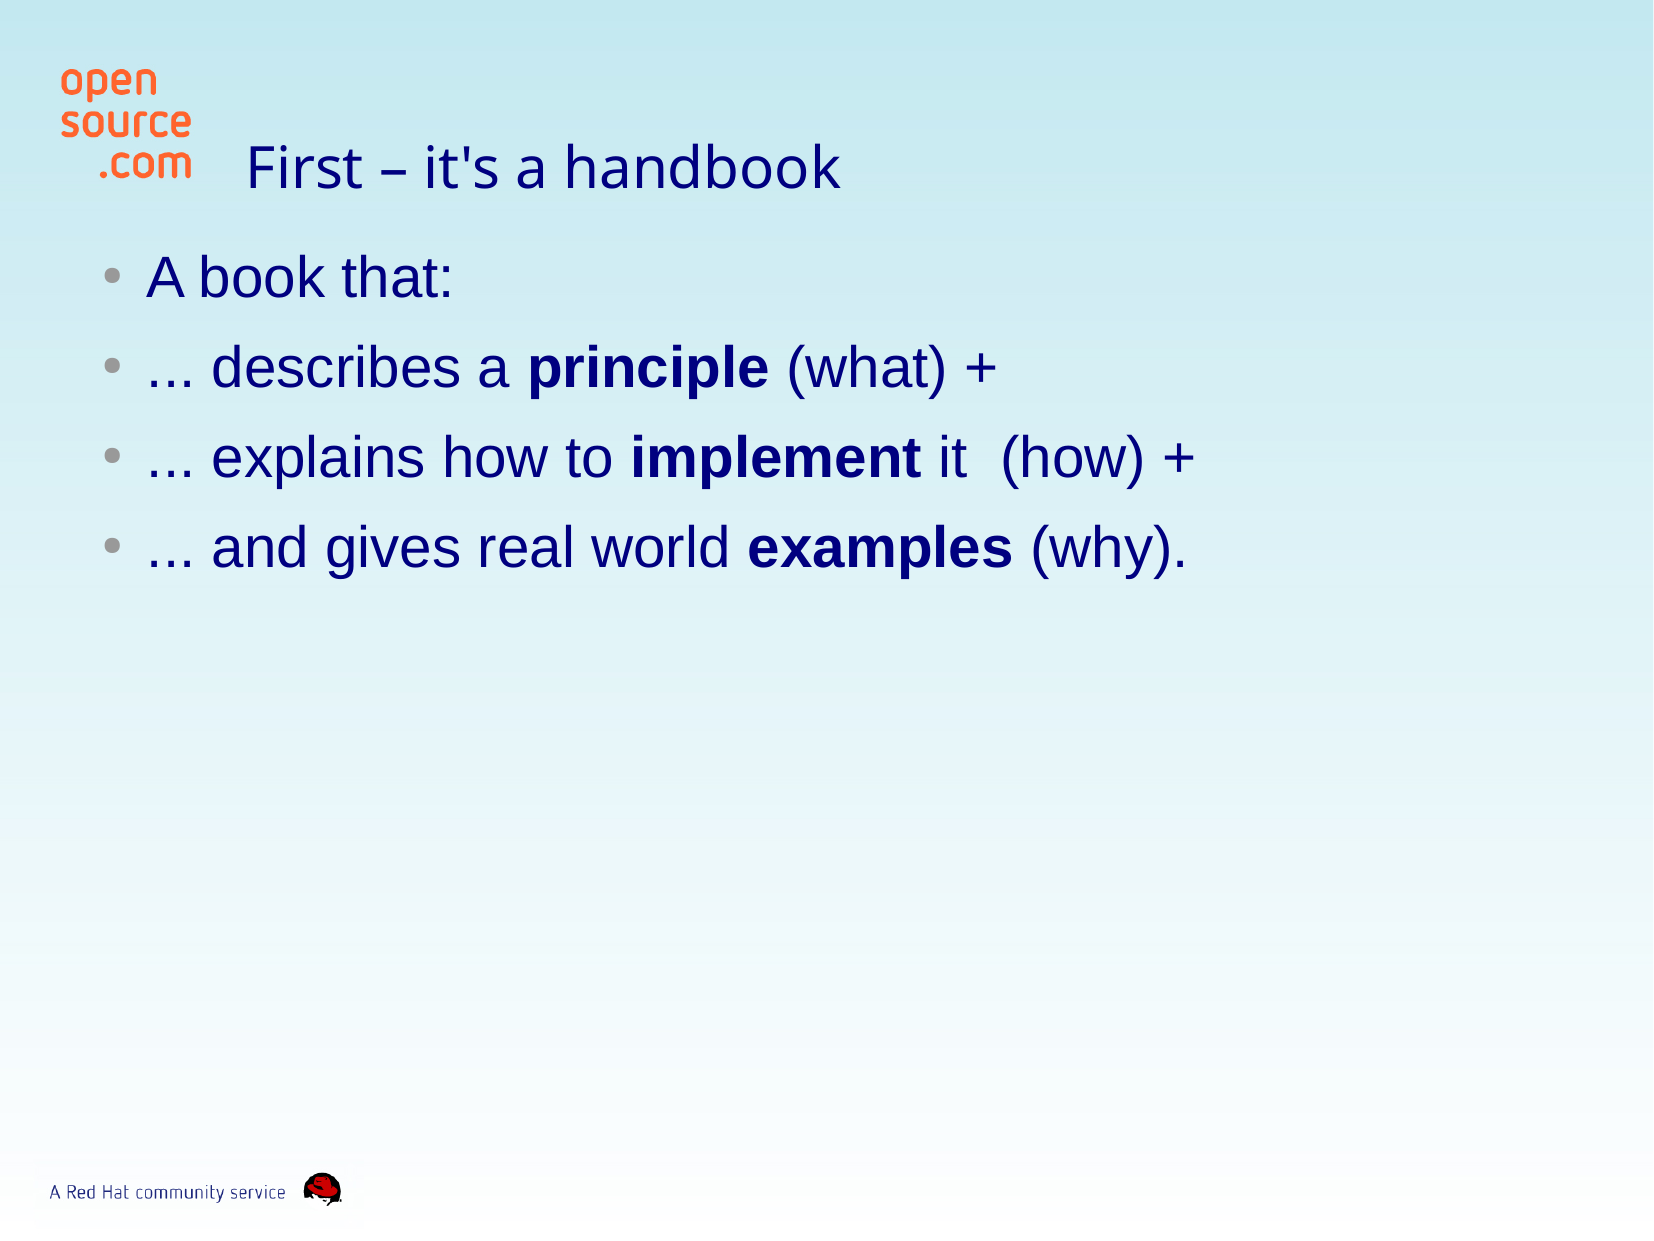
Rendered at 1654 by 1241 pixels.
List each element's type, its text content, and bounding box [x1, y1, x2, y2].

picture [0, 0, 1654, 1241]
list A book that: ... describes a principle (what) + ... explains how to implement it (how) + ... and gives real world examples (why). [86, 244, 1576, 1039]
text_box First – it's a handbook [231, 118, 1570, 202]
